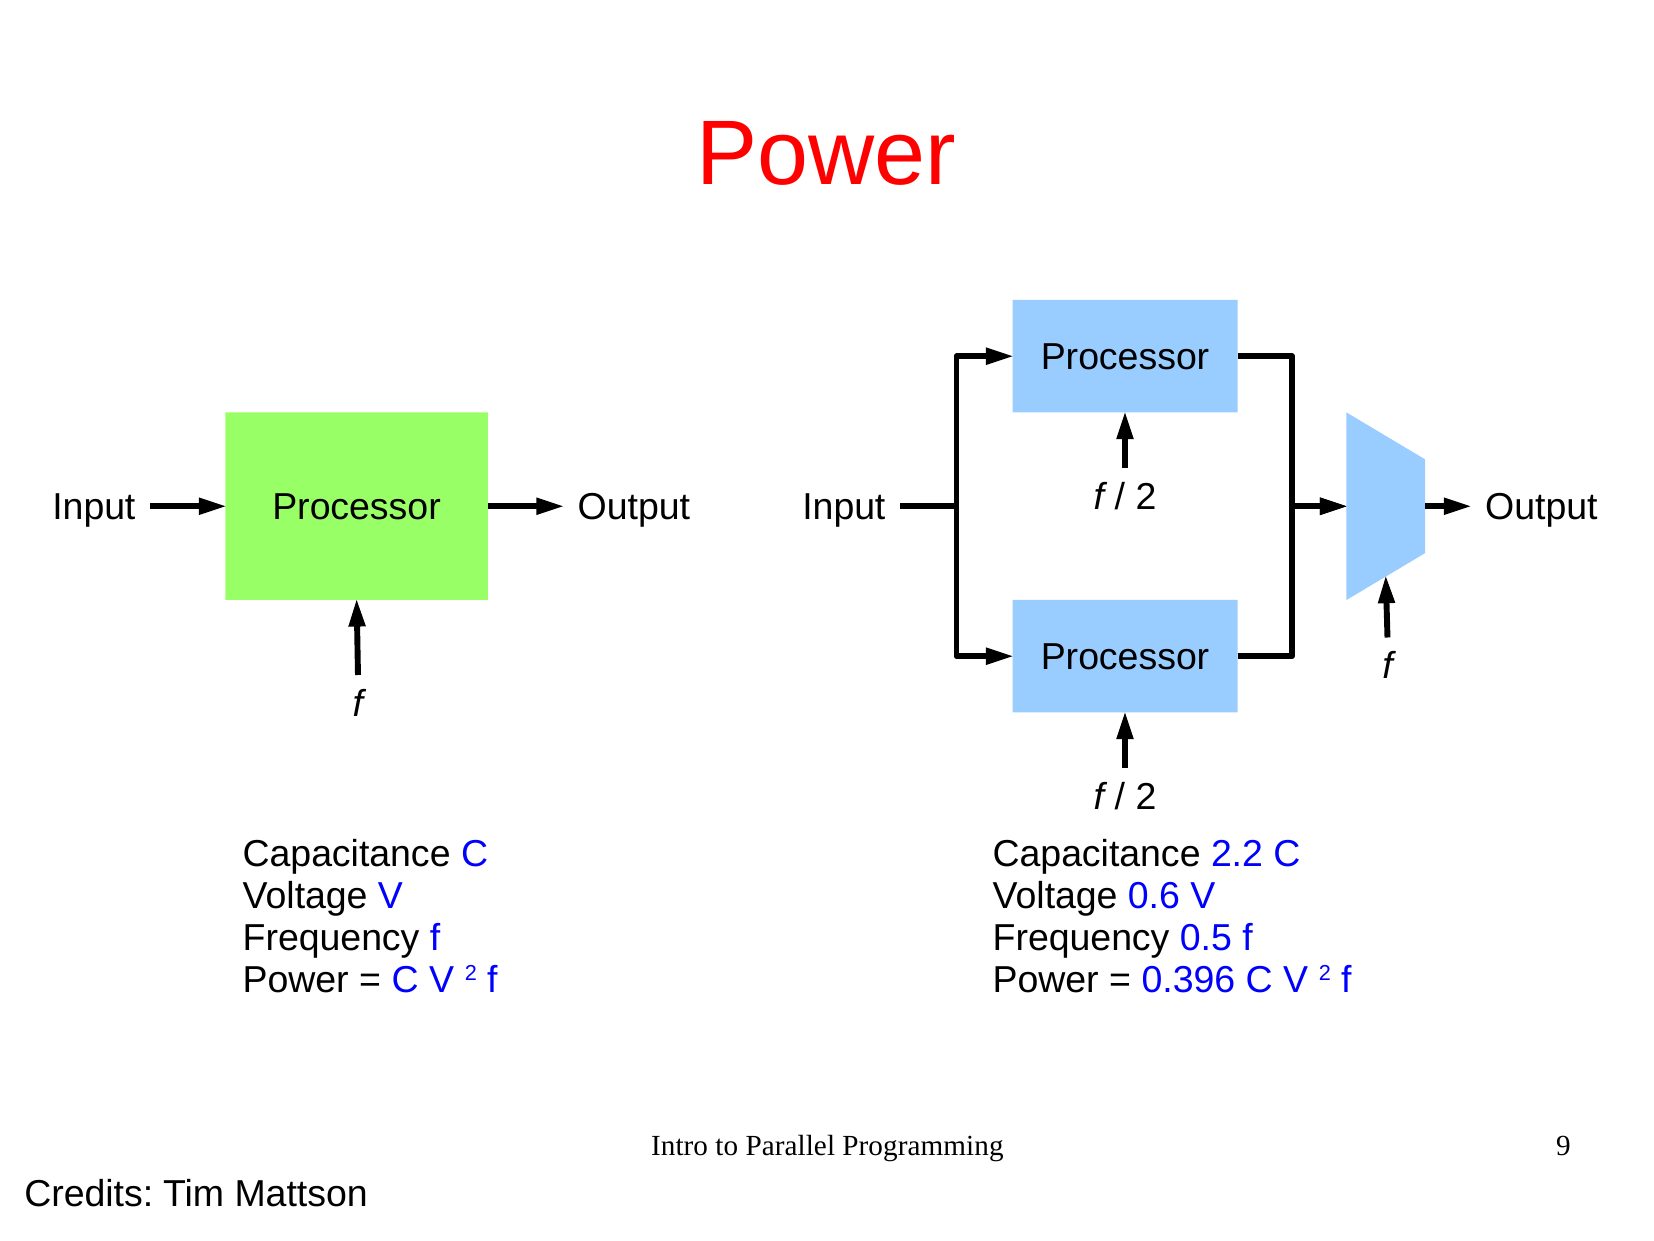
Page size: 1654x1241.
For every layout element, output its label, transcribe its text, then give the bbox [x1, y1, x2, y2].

text_box Output [1470, 450, 1613, 563]
text_box Capacitance C Voltage V Frequency f Power = C V 2 f [225, 822, 526, 1013]
text_box Processor [1012, 599, 1238, 713]
text_box Input [37, 450, 151, 563]
text_box f / 2 [1050, 768, 1201, 822]
text_box [1346, 412, 1426, 601]
text_box Capacitance 2.2 C Voltage 0.6 V Frequency 0.5 f Power = 0.396 C V 2 f [975, 822, 1388, 1013]
text_box Output [562, 450, 706, 563]
text_box f [1312, 637, 1463, 695]
text_box Credits: Tim Mattson [6, 1162, 563, 1226]
text_box Input [787, 450, 901, 563]
title Power [82, 49, 1571, 257]
text_box Processor [225, 412, 488, 600]
text_box f [337, 675, 379, 732]
text_box f / 2 [1050, 468, 1201, 526]
text_box Processor [1012, 299, 1238, 413]
